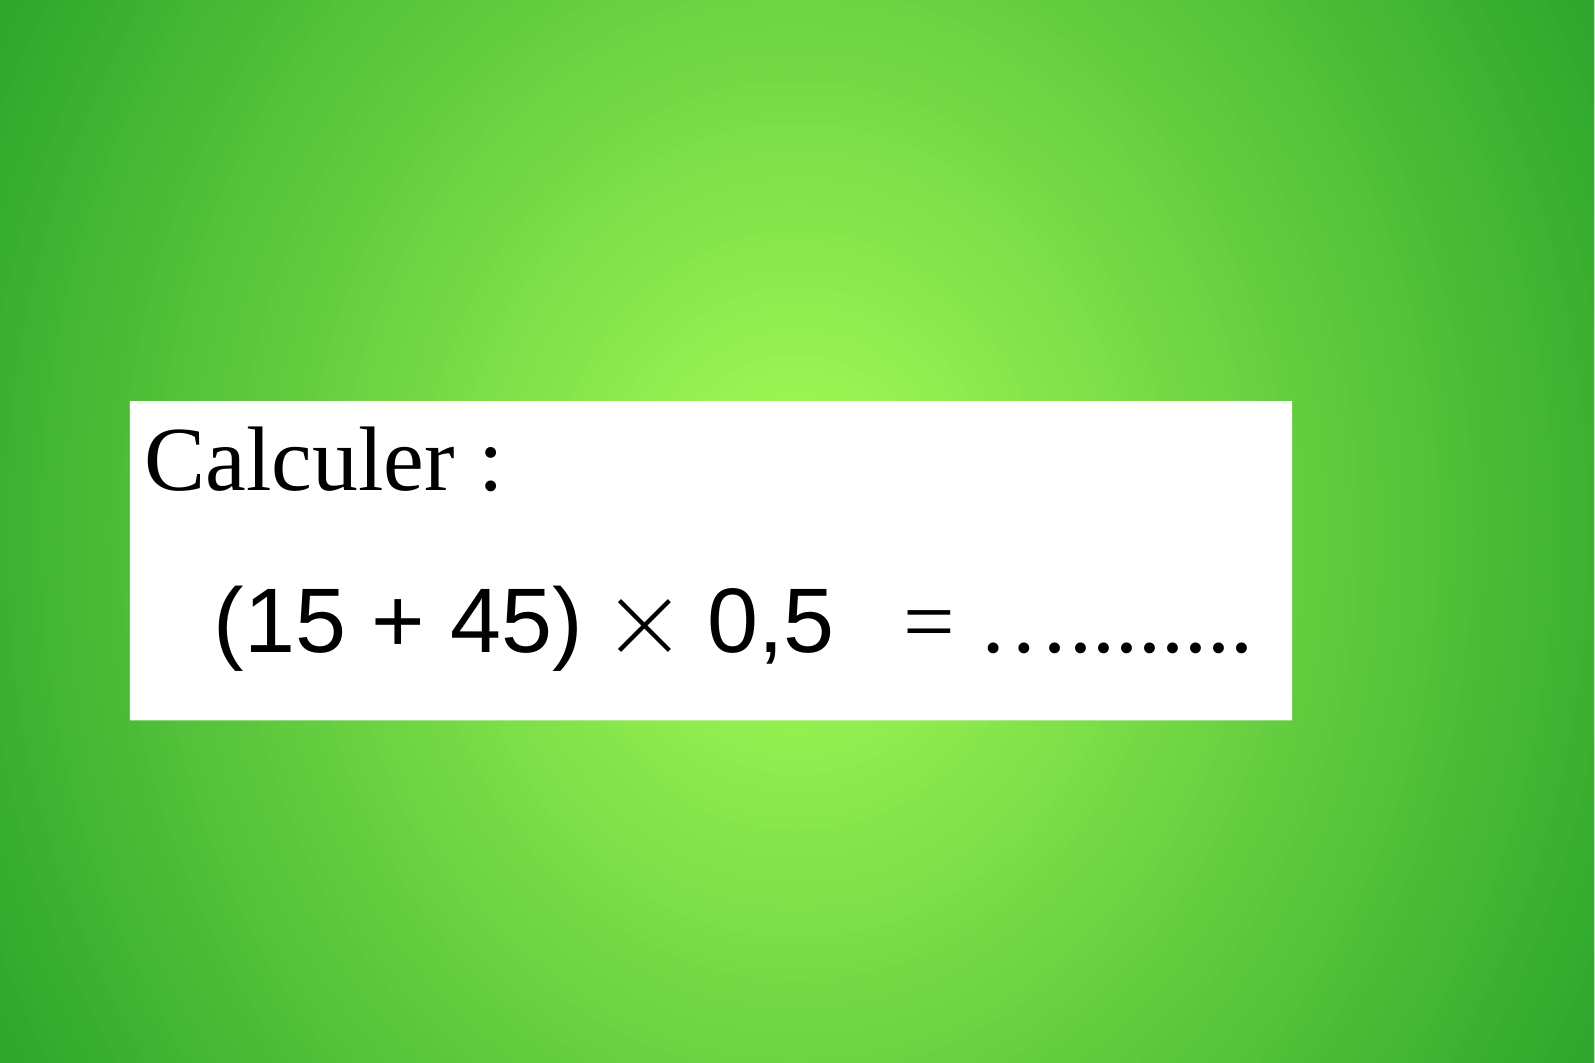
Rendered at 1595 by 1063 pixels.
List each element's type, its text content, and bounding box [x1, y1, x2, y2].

text_box Calculer : (15 + 45)  0,5 = …........ [129, 401, 1270, 721]
picture [0, 0, 1595, 1063]
